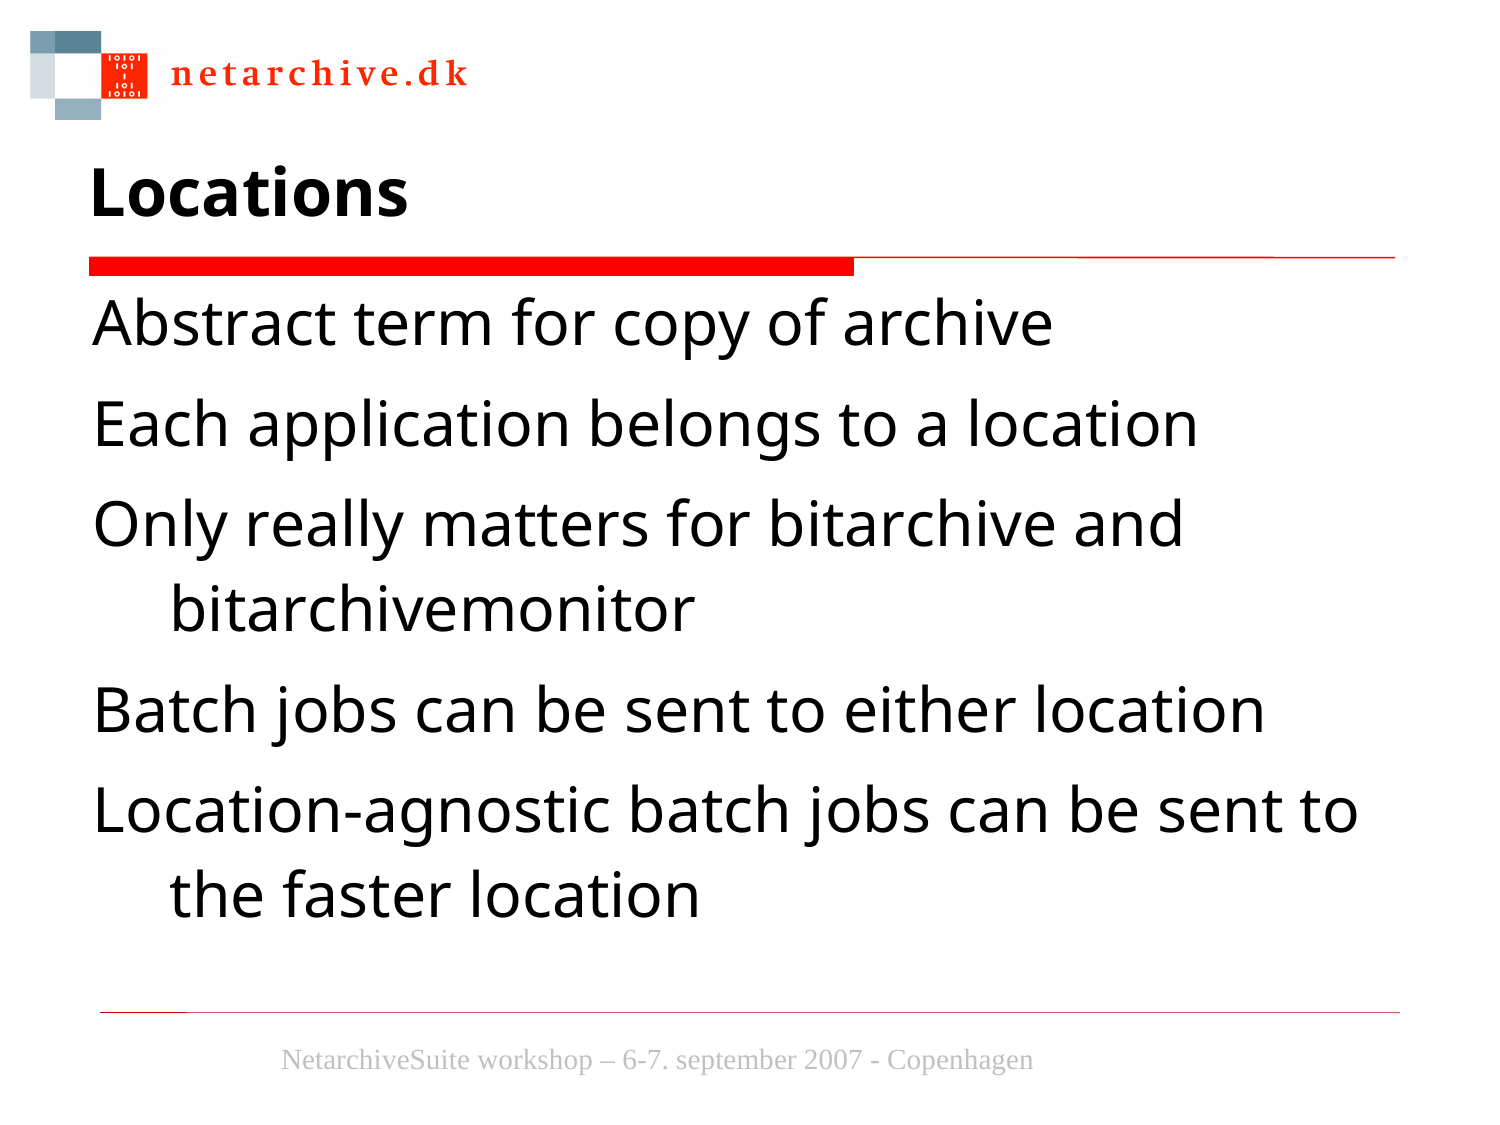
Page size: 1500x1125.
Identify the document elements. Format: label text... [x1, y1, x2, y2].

picture [29, 31, 467, 120]
title Locations [88, 137, 1401, 244]
list Abstract term for copy of archive Each application belongs to a location Only really matters for bitarchive and bitarchivemonitor Batch jobs can be sent to either location Location-agnostic batch jobs can be sent to the faster location [92, 278, 1406, 988]
